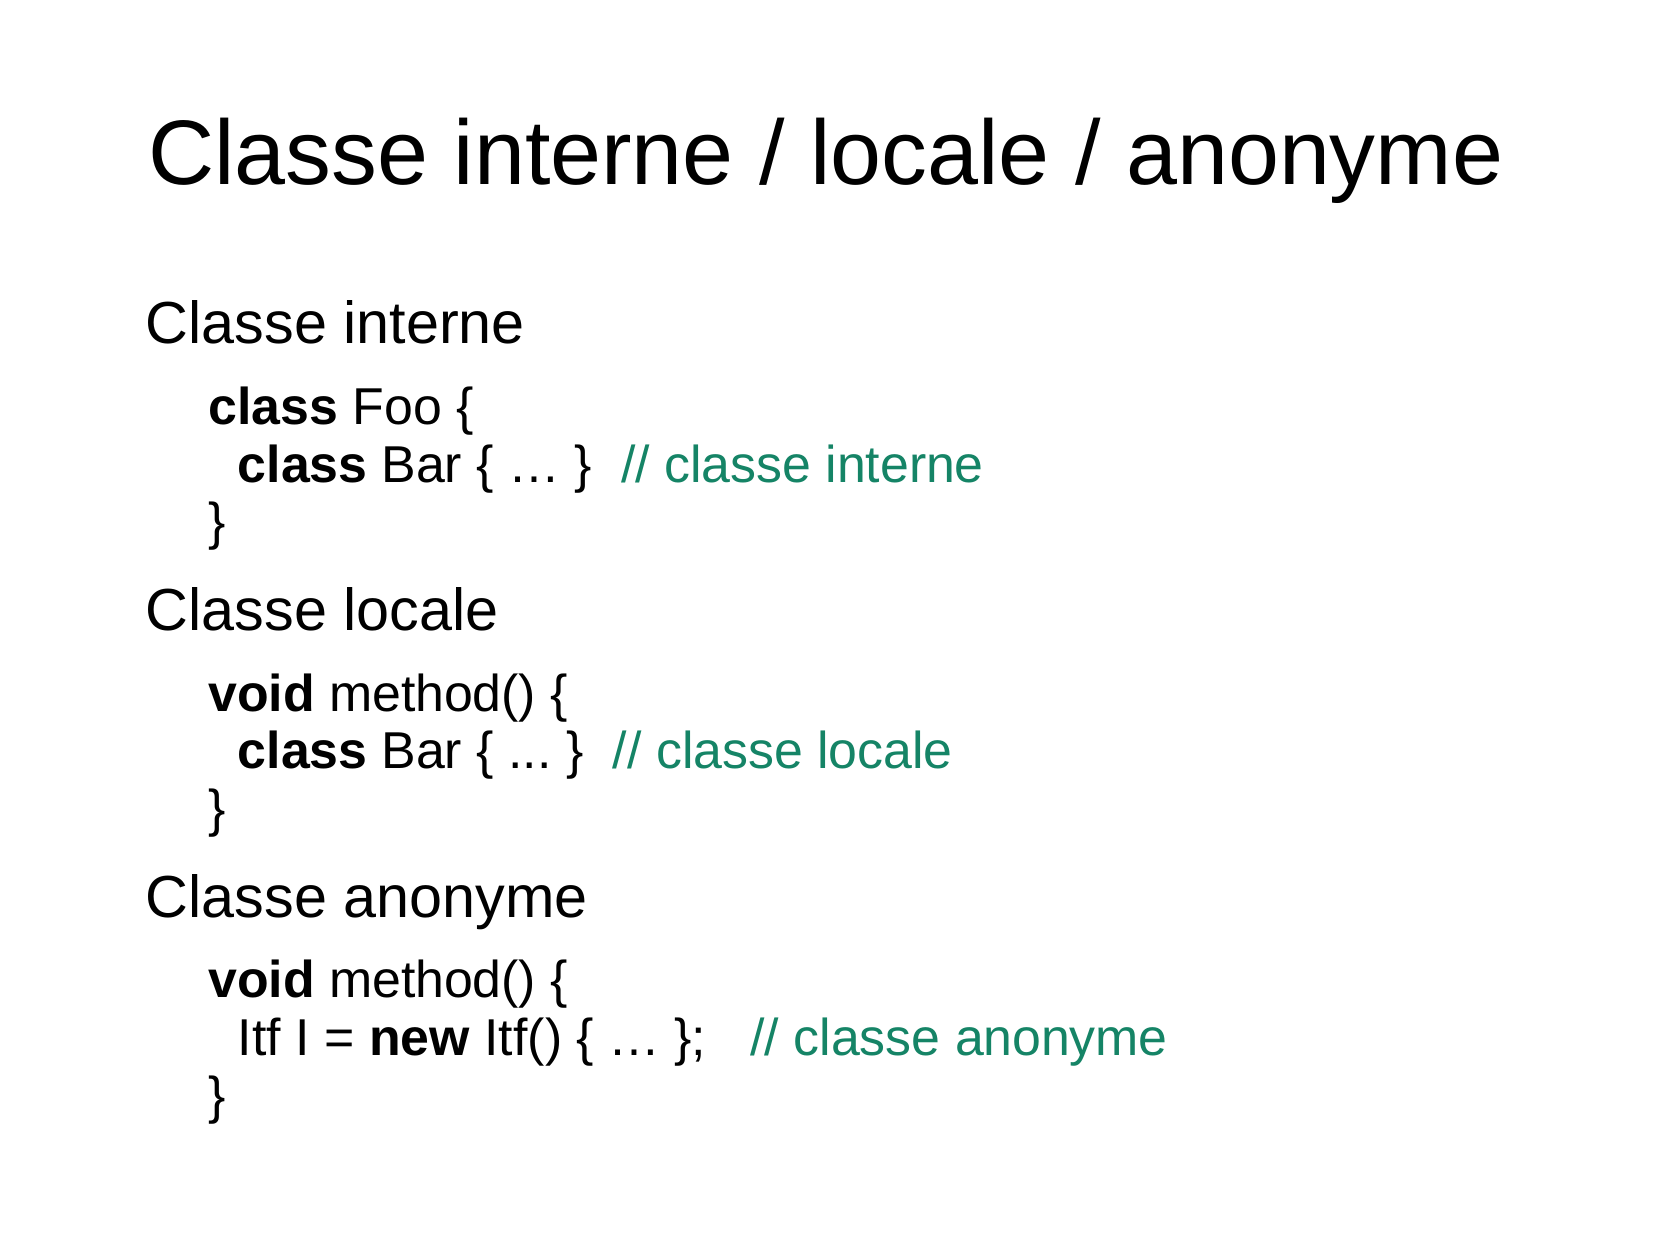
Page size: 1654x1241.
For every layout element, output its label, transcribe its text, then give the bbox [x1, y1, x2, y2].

title Classe interne / locale / anonyme [82, 49, 1571, 257]
list Classe interne class Foo { class Bar { … } // classe interne } Classe locale void method() { class Bar { ... } // classe locale } Classe anonyme void method() { Itf I = new Itf() { … }; // classe anonyme } [82, 290, 1571, 1126]
